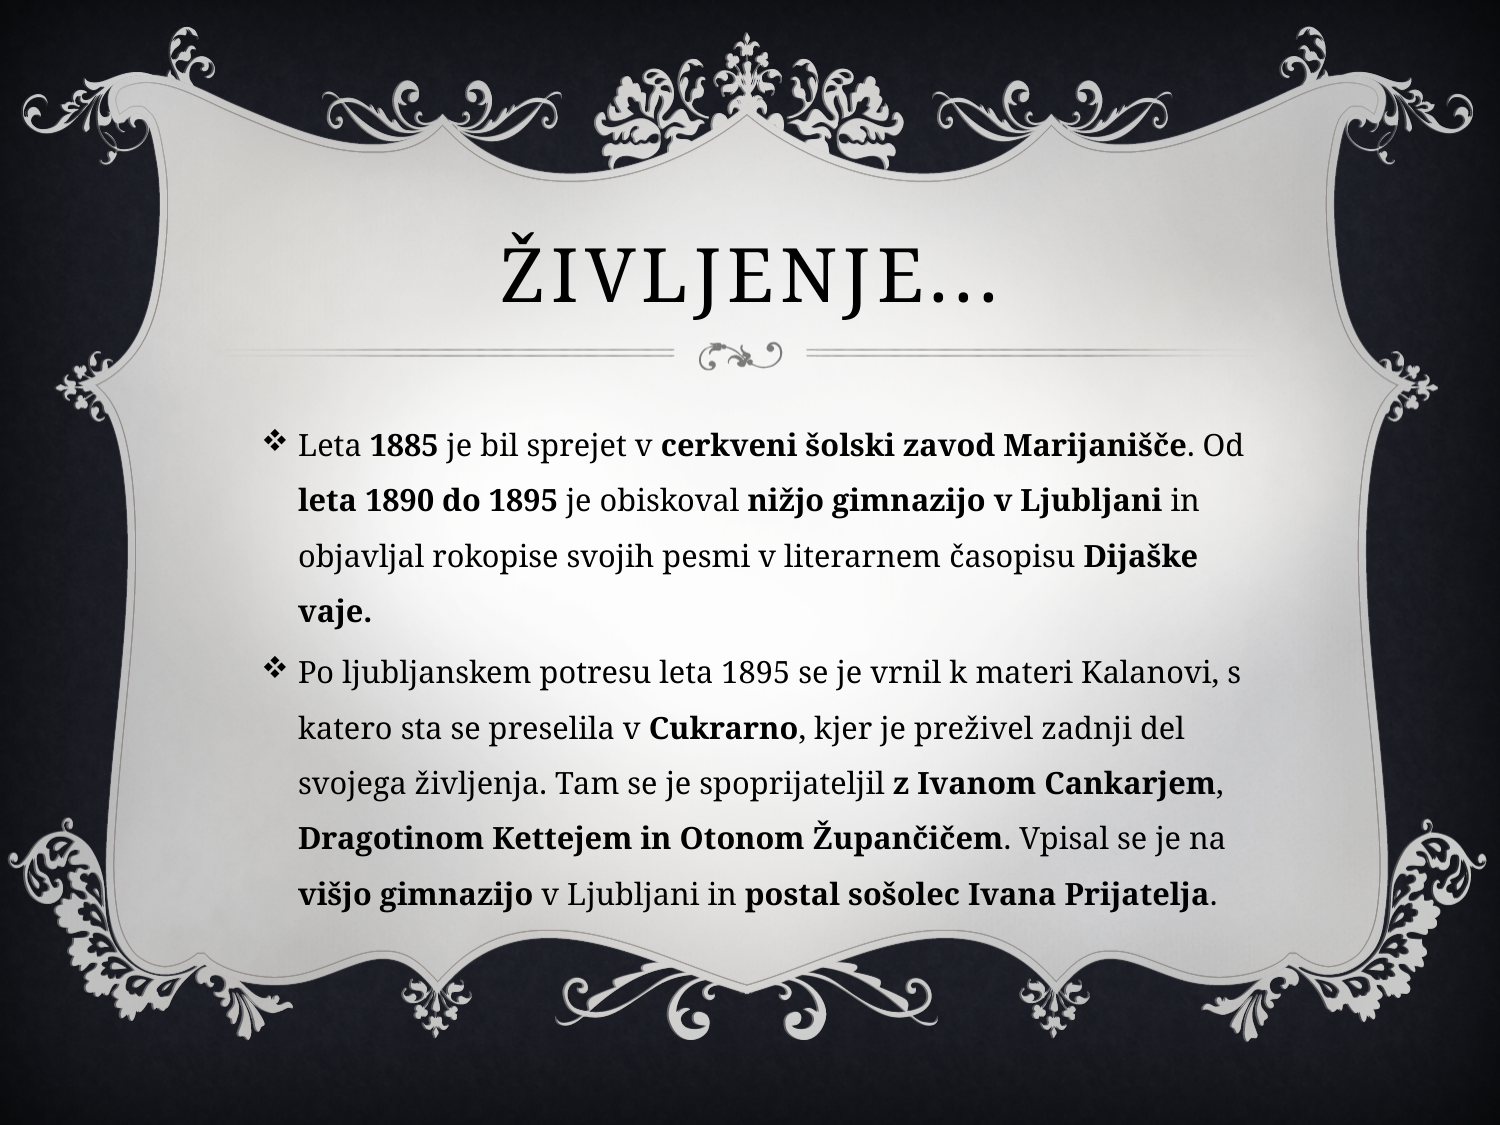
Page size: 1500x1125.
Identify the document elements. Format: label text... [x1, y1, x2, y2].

list Leta 1885 je bil sprejet v cerkveni šolski zavod Marijanišče. Od leta 1890 do 1895 je obiskoval nižjo gimnazijo v Ljubljani in objavljal rokopise svojih pesmi v literarnem časopisu Dijaške vaje. Po ljubljanskem potresu leta 1895 se je vrnil k materi Kalanovi, s katero sta se preselila v Cukrarno, kjer je preživel zadnji del svojega življenja. Tam se je spoprijateljil z Ivanom Cankarjem, Dragotinom Kettejem in Otonom Župančičem. Vpisal se je na višjo gimnazijo v Ljubljani in postal sošolec Ivana Prijatelja. [225, 399, 1275, 963]
title Življenje... [225, 212, 1275, 325]
picture [0, 0, 1500, 1125]
